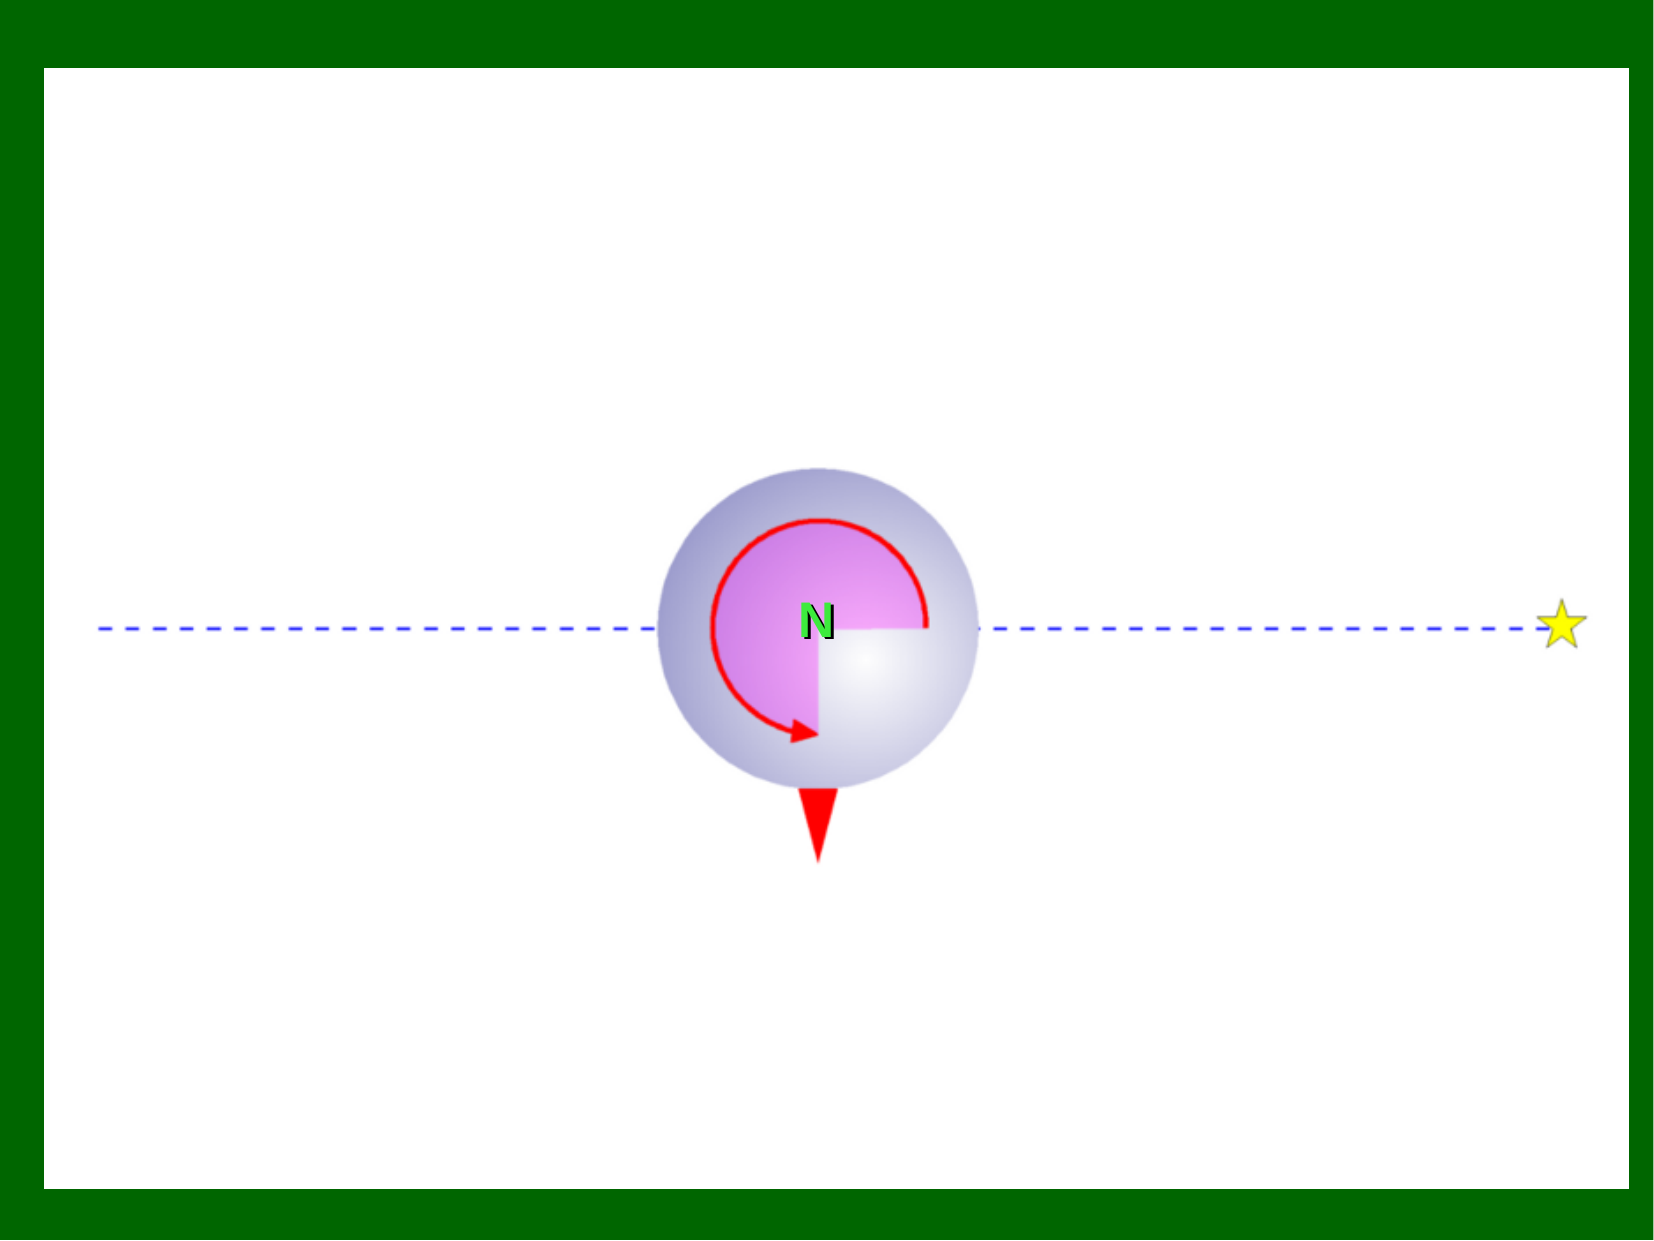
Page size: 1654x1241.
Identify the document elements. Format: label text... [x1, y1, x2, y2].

text_box N [783, 585, 850, 656]
picture [44, 68, 1629, 1189]
